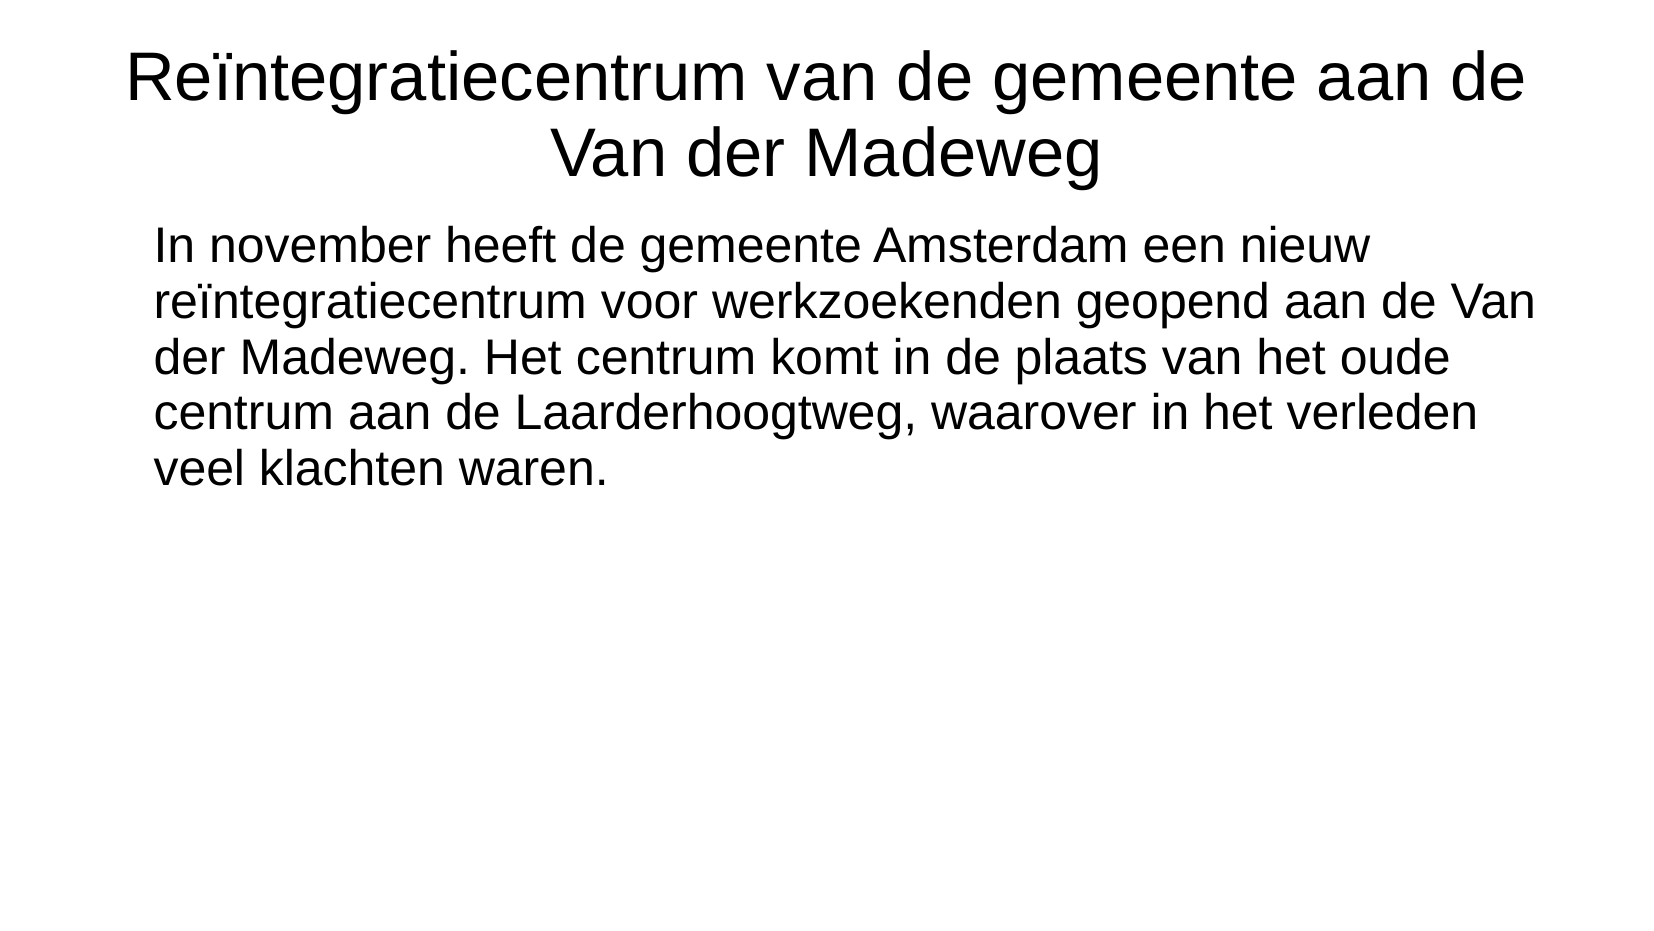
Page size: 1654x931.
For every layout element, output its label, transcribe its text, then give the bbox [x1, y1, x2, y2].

title Reïntegratiecentrum van de gemeente aan de Van der Madeweg [82, 37, 1571, 193]
list In november heeft de gemeente Amsterdam een nieuw reïntegratiecentrum voor werkzoekenden geopend aan de Van der Madeweg. Het centrum komt in de plaats van het oude centrum aan de Laarderhoogtweg, waarover in het verleden veel klachten waren. [82, 217, 1571, 758]
